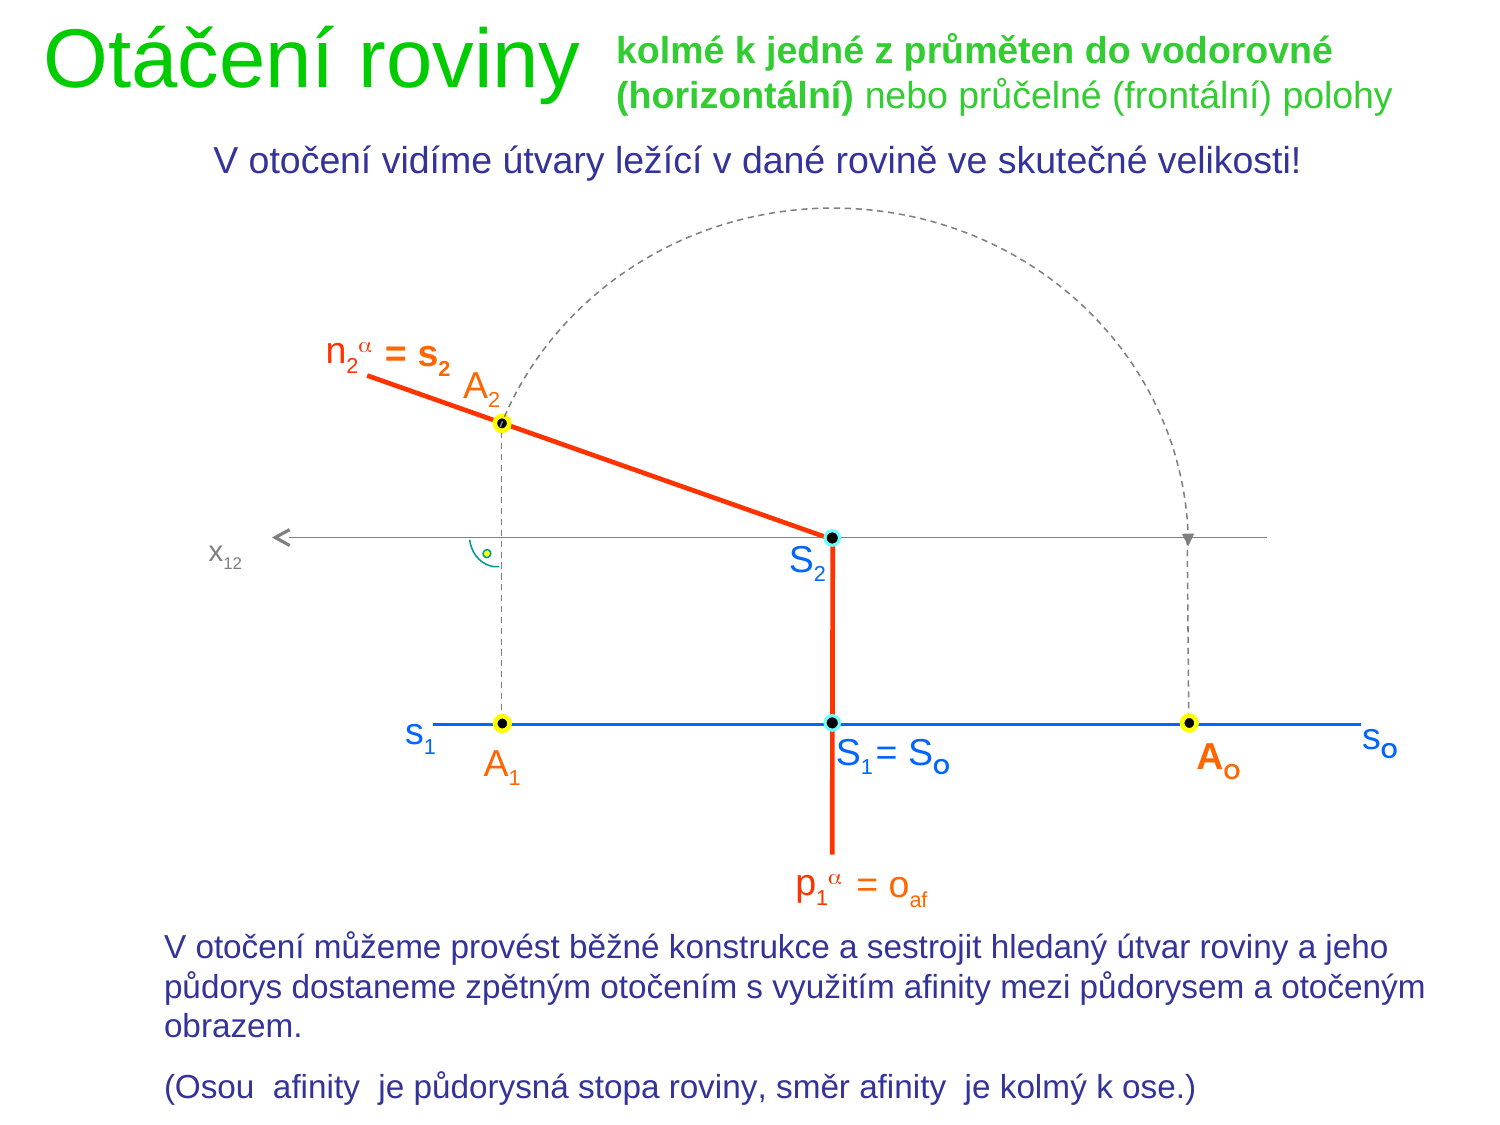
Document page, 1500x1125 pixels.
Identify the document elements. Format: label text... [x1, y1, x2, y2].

text_box A1 [468, 731, 568, 798]
text_box = s2 [370, 321, 493, 389]
text_box x12 [193, 525, 296, 581]
title Otáčení roviny [27, 0, 598, 114]
text_box V otočení můžeme provést běžné konstrukce a sestrojit hledaný útvar roviny a jeho půdorys dostaneme zpětným otočením s využitím afinity mezi půdorysem a otočeným obrazem. (Osou afinity je půdorysná stopa roviny, směr afinity je kolmý k ose.) [149, 917, 1500, 1114]
text_box n2 [310, 318, 403, 386]
text_box = oaf [841, 852, 943, 920]
text_box S1 [821, 720, 860, 787]
text_box [1181, 715, 1197, 724]
text_box [824, 715, 840, 731]
text_box s1 [390, 699, 468, 767]
text_box V otočení vidíme útvary ležící v dané rovině ve skutečné velikosti! [118, 128, 1397, 189]
text_box kolmé k jedné z průměten do vodorovné (horizontální) nebo průčelné (frontální) polohy [601, 18, 1500, 125]
text_box [494, 415, 510, 431]
text_box [824, 530, 840, 546]
text_box = SO [860, 720, 994, 787]
text_box AO [1181, 724, 1256, 792]
text_box [483, 549, 491, 558]
text_box A2 [448, 353, 540, 420]
text_box [495, 716, 510, 731]
text_box S2 [774, 527, 866, 594]
text_box p1 [780, 850, 884, 917]
text_box sO [1347, 704, 1413, 771]
